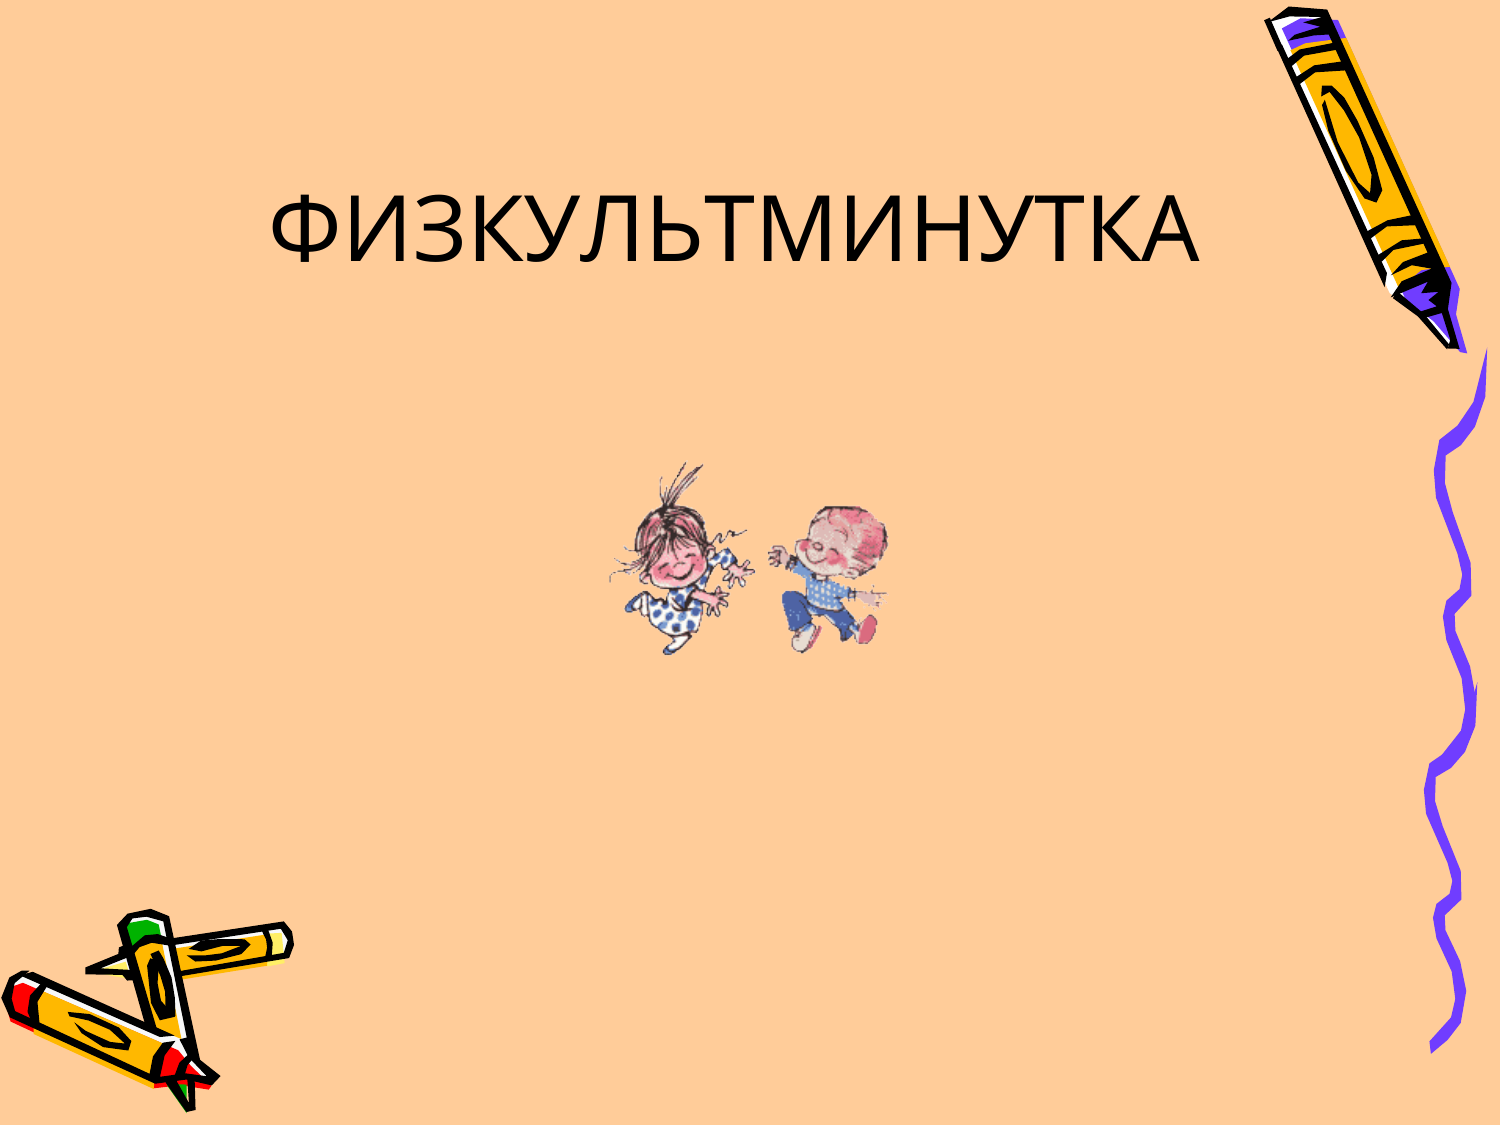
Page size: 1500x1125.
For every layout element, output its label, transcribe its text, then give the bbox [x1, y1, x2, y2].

picture [597, 456, 903, 668]
title ФИЗКУЛЬТМИНУТКА [112, 24, 1240, 288]
